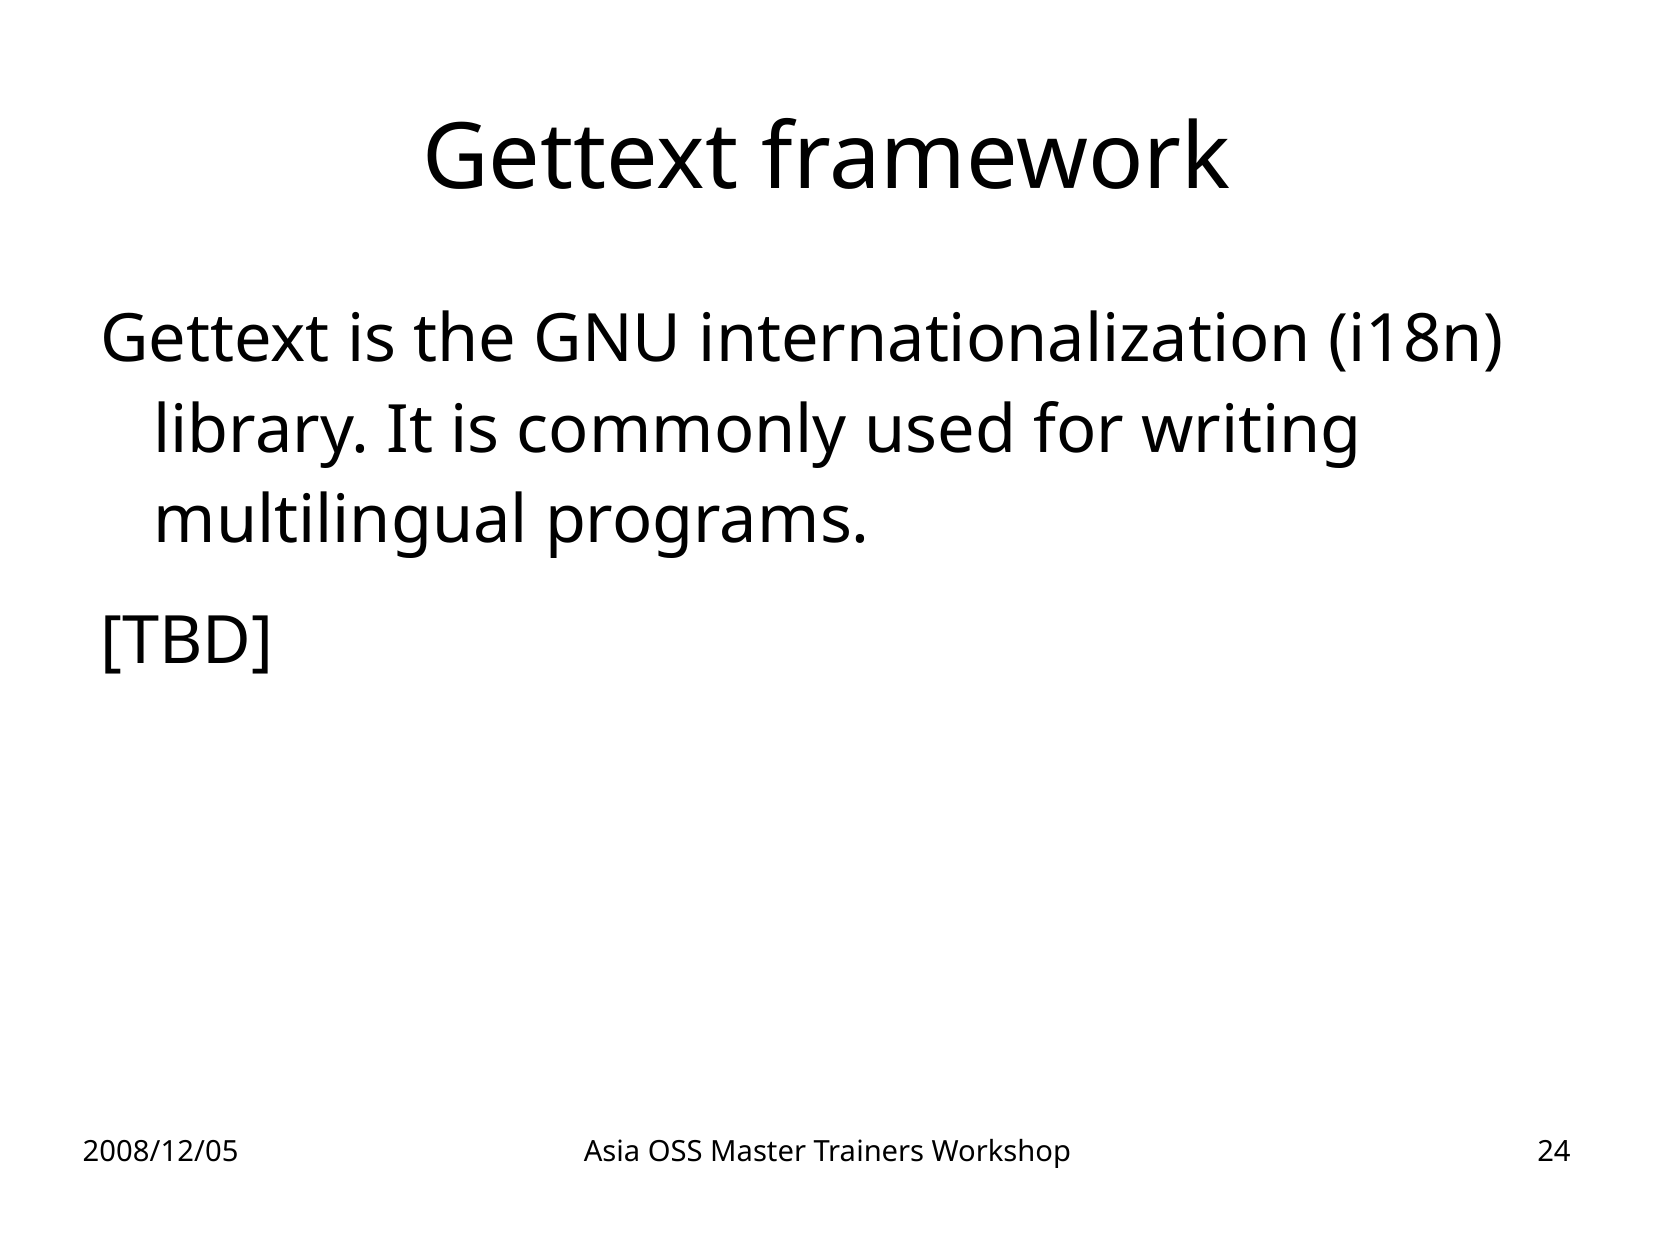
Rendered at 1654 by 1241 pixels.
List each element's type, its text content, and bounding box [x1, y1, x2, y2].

title Gettext framework [82, 49, 1571, 257]
list Gettext is the GNU internationalization (i18n) library. It is commonly used for writing multilingual programs. [TBD] [82, 290, 1571, 1094]
